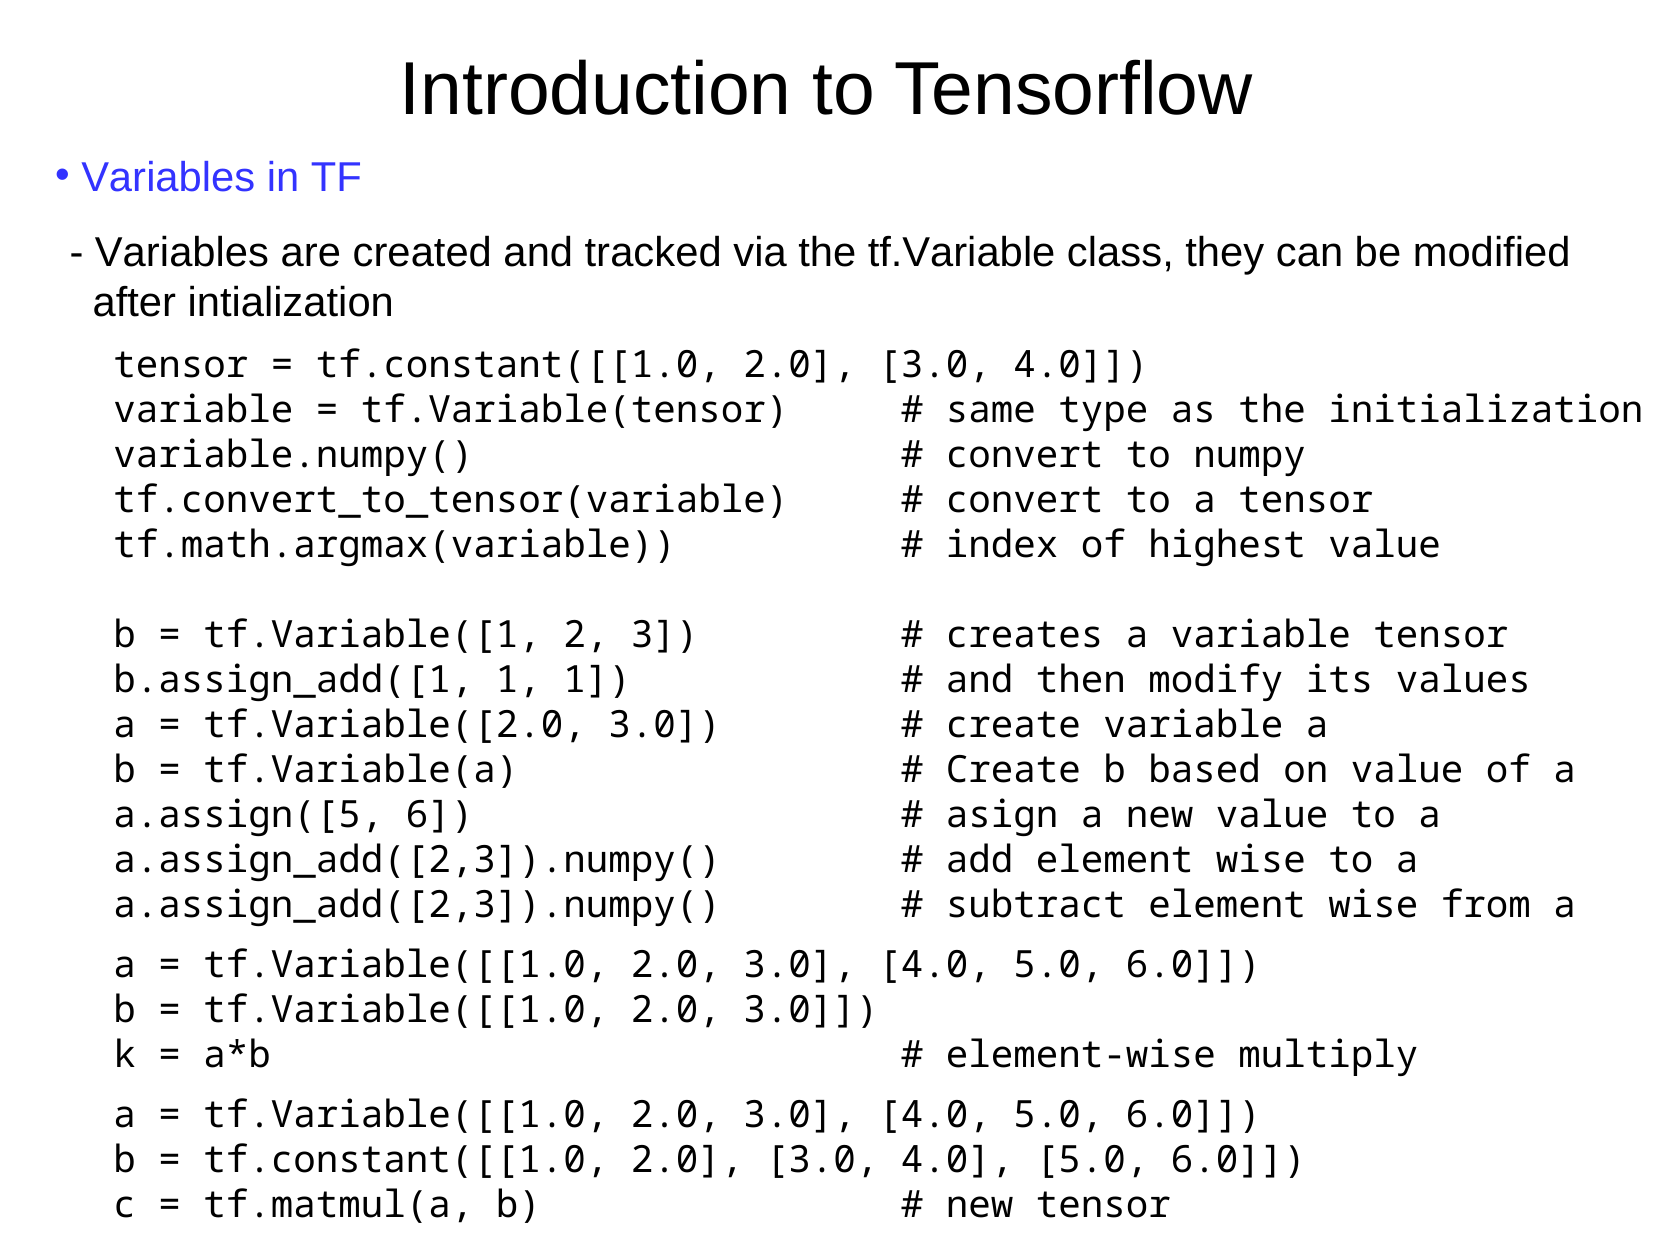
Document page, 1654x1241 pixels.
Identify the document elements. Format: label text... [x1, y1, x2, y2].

title Introduction to Tensorflow [151, 0, 1502, 82]
text_box Variables in TF - Variables are created and tracked via the tf.Variable class, they can be modified after intialization tensor = tf.constant([[1.0, 2.0], [3.0, 4.0]]) variable = tf.Variable(tensor) # same type as the initialization variable.numpy() # convert to numpy tf.convert_to_tensor(variable) # convert to a tensor tf.math.argmax(variable)) # index of highest value b = tf.Variable([1, 2, 3]) # creates a variable tensor b.assign_add([1, 1, 1]) # and then modify its values a = tf.Variable([2.0, 3.0]) # create variable a b = tf.Variable(a) # Create b based on value of a a.assign([5, 6]) # asign a new value to a a.assign_add([2,3]).numpy() # add element wise to a a.assign_add([2,3]).numpy() # subtract element wise from a a = tf.Variable([[1.0, 2.0, 3.0], [4.0, 5.0, 6.0]]) b = tf.Variable([[1.0, 2.0, 3.0]]) k = a*b # element-wise multiply a = tf.Variable([[1.0, 2.0, 3.0], [4.0, 5.0, 6.0]]) b = tf.constant([[1.0, 2.0], [3.0, 4.0], [5.0, 6.0]]) c = tf.matmul(a, b) # new tensor [40, 82, 1654, 1233]
